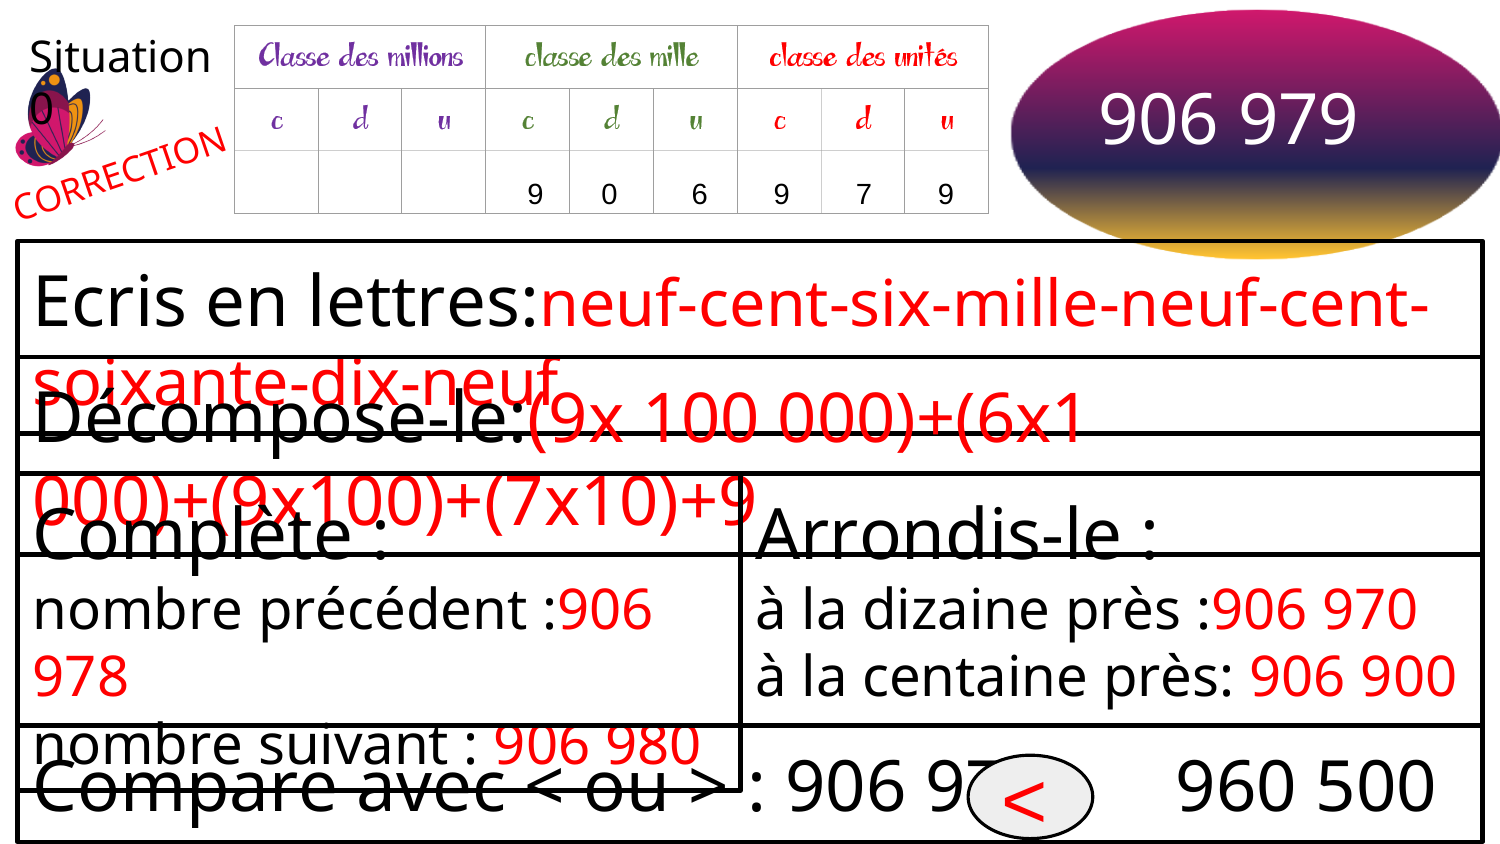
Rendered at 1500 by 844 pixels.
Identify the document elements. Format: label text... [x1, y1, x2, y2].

text_box Arrondis-le : à la dizaine près :906 970 à la centaine près: 906 900 [740, 473, 1483, 723]
picture [0, 88, 141, 168]
text_box CORRECTION [0, 79, 302, 249]
text_box Ecris en lettres:neuf-cent-six-mille-neuf-cent-soixante-dix-neuf [17, 241, 1483, 355]
text_box Situation 0 [14, 13, 232, 97]
text_box 9 0 6 9 7 9 [512, 159, 991, 226]
text_box [1075, 767, 1093, 827]
text_box < [985, 734, 1075, 844]
picture [35, 97, 48, 121]
text_box Décompose-le:(9x 100 000)+(6x1 000)+(9x100)+(7x10)+9 [17, 357, 1483, 471]
picture [231, 0, 1500, 283]
text_box 906 979 [1031, 58, 1445, 175]
text_box Complète : nombre précédent :906 978 nombre suivant : 906 980 [17, 473, 738, 723]
text_box [968, 768, 985, 826]
text_box Compare avec < ou > : 906 979 960 500 [17, 725, 1483, 842]
